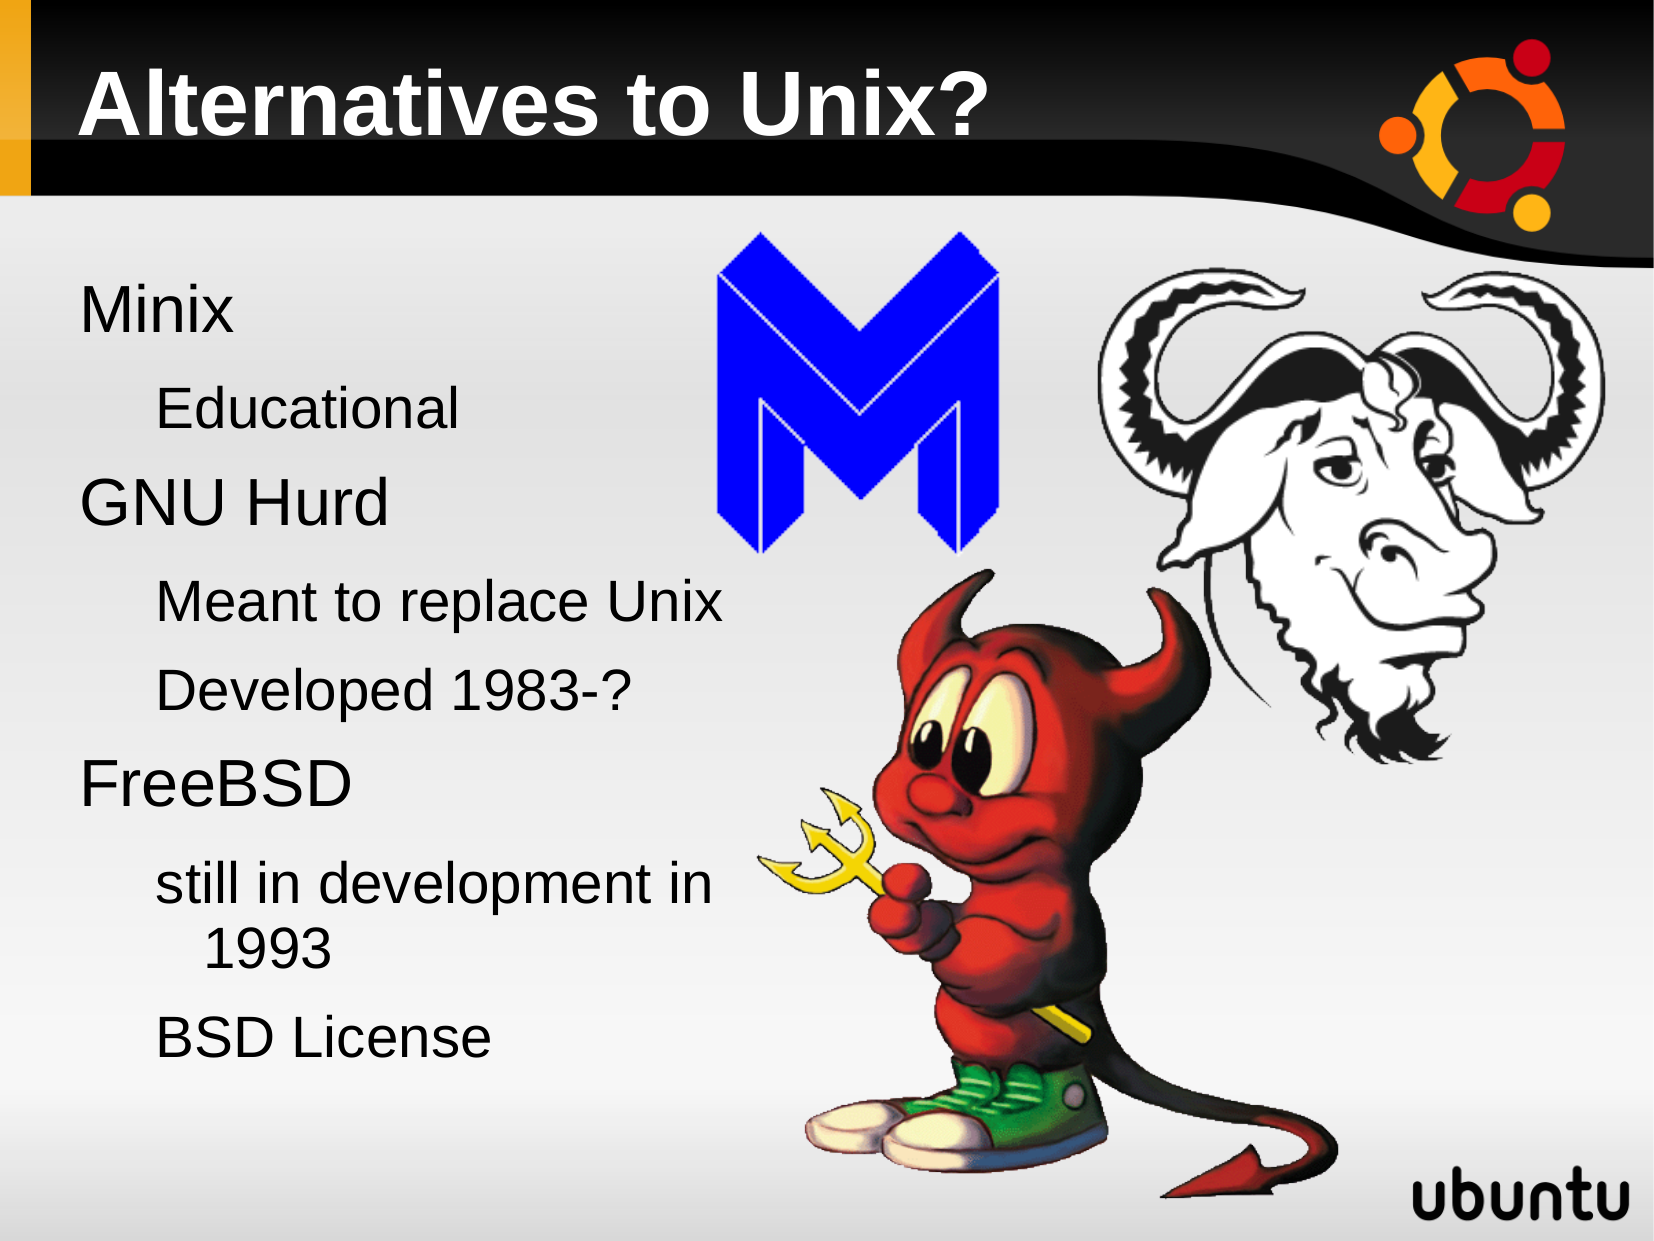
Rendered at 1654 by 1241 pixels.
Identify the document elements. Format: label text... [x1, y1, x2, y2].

picture [0, 0, 1654, 1241]
list Minix Educational GNU Hurd Meant to replace Unix Developed 1983-? FreeBSD still in development in 1993 BSD License [61, 271, 732, 1163]
title Alternatives to Unix? [76, 7, 1565, 200]
